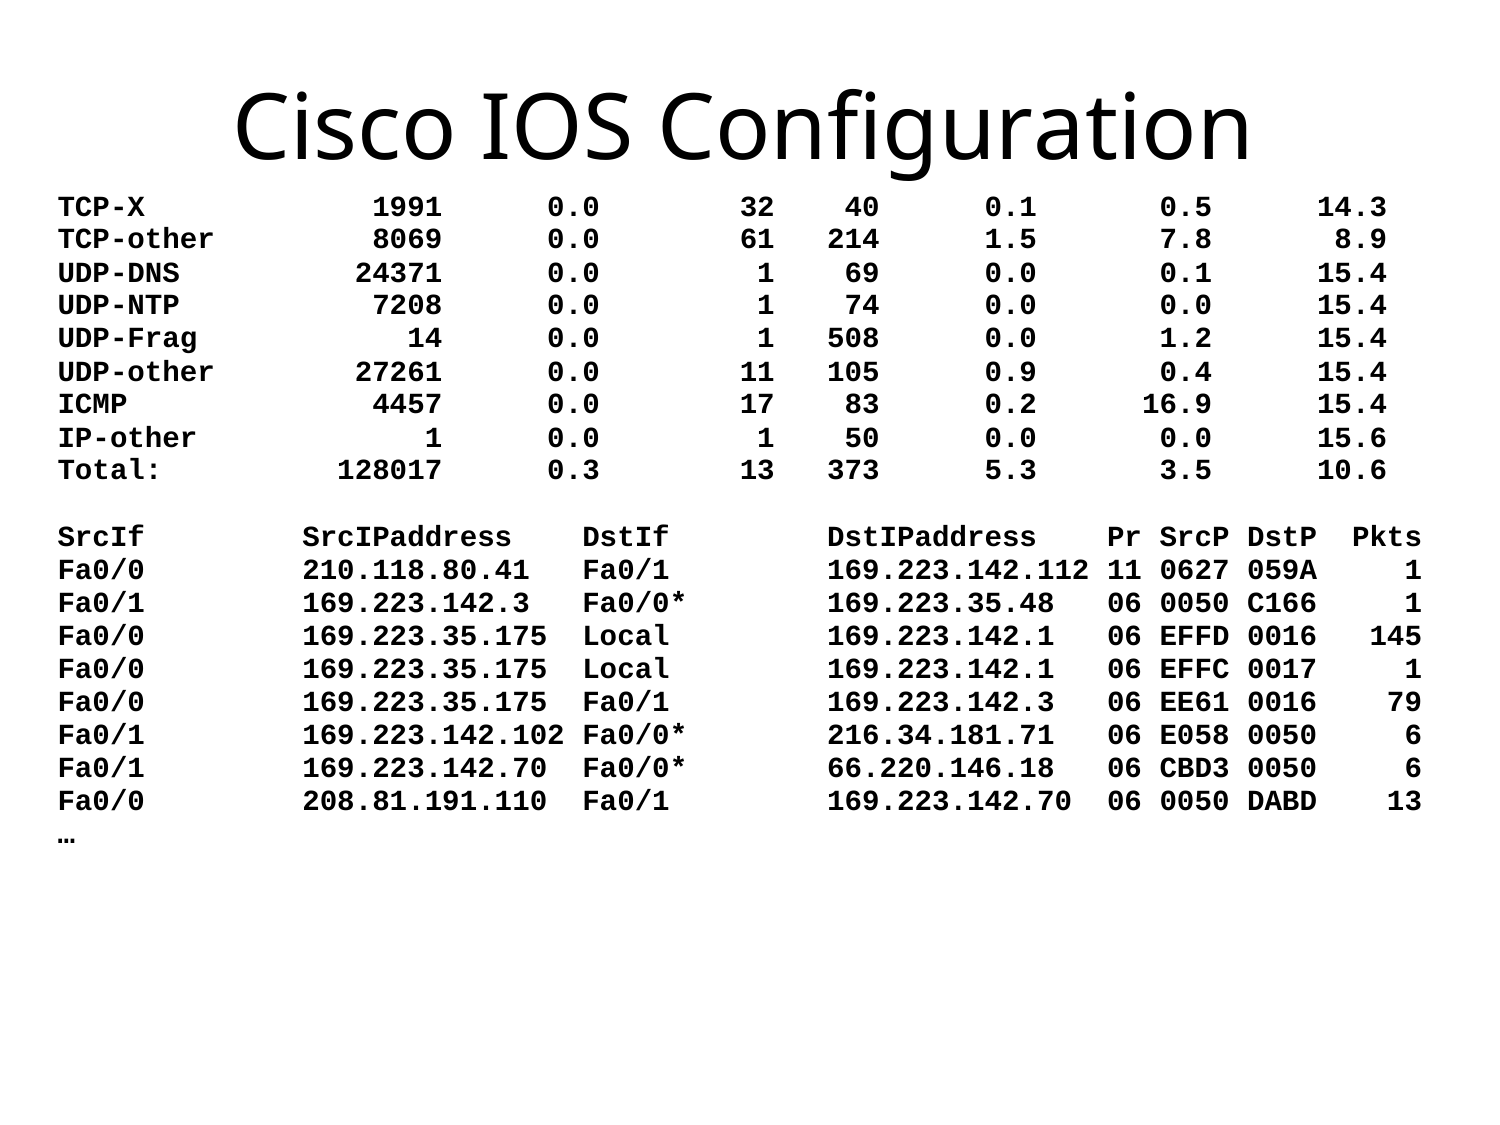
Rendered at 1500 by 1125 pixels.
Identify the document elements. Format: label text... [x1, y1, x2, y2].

text_box TCP-X 1991 0.0 32 40 0.1 0.5 14.3 TCP-other 8069 0.0 61 214 1.5 7.8 8.9 UDP-DNS 24371 0.0 1 69 0.0 0.1 15.4 UDP-NTP 7208 0.0 1 74 0.0 0.0 15.4 UDP-Frag 14 0.0 1 508 0.0 1.2 15.4 UDP-other 27261 0.0 11 105 0.9 0.4 15.4 ICMP 4457 0.0 17 83 0.2 16.9 15.4 IP-other 1 0.0 1 50 0.0 0.0 15.6 Total: 128017 0.3 13 373 5.3 3.5 10.6 SrcIf SrcIPaddress DstIf DstIPaddress Pr SrcP DstP Pkts Fa0/0 210.118.80.41 Fa0/1 169.223.142.112 11 0627 059A 1 Fa0/1 169.223.142.3 Fa0/0* 169.223.35.48 06 0050 C166 1 Fa0/0 169.223.35.175 Local 169.223.142.1 06 EFFD 0016 145 Fa0/0 169.223.35.175 Local 169.223.142.1 06 EFFC 0017 1 Fa0/0 169.223.35.175 Fa0/1 169.223.142.3 06 EE61 0016 79 Fa0/1 169.223.142.102 Fa0/0* 216.34.181.71 06 E058 0050 6 Fa0/1 169.223.142.70 Fa0/0* 66.220.146.18 06 CBD3 0050 6 Fa0/0 208.81.191.110 Fa0/1 169.223.142.70 06 0050 DABD 13 … [57, 191, 1441, 886]
title Cisco IOS Configuration [112, 62, 1388, 188]
